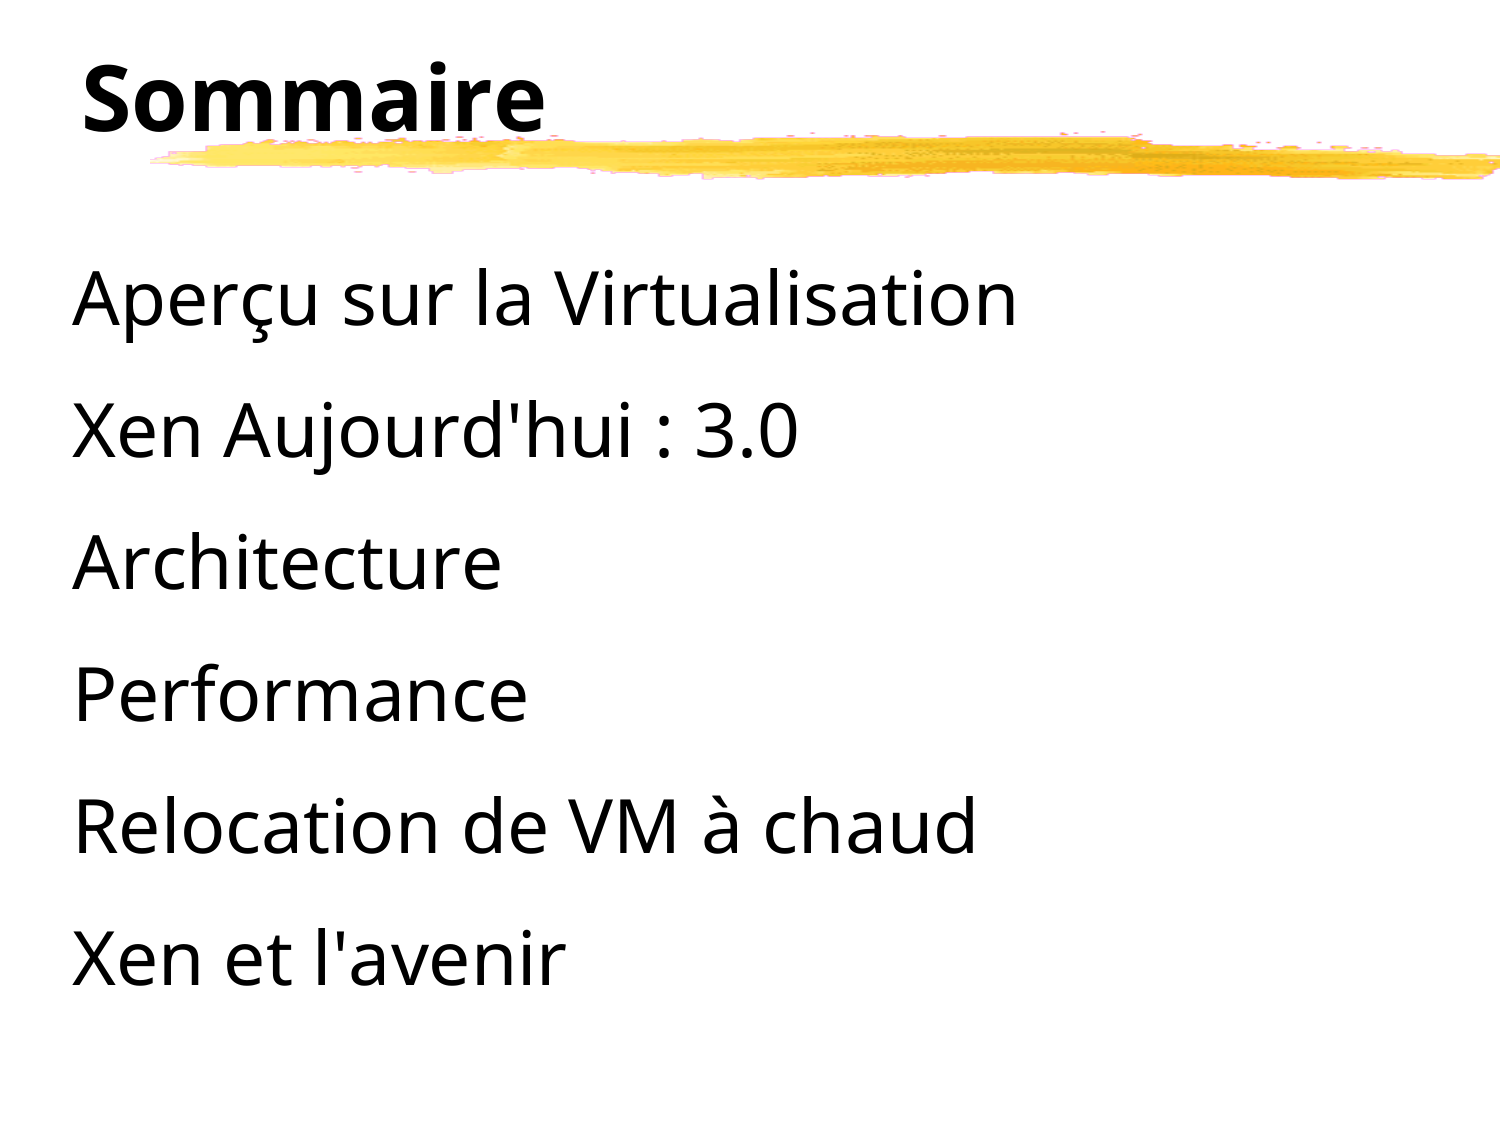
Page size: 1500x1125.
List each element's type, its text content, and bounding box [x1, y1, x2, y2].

list Aperçu sur la Virtualisation Xen Aujourd'hui : 3.0 Architecture Performance Relocation de VM à chaud Xen et l'avenir [57, 237, 1399, 1036]
picture [150, 126, 1500, 190]
title Sommaire [66, 15, 1342, 161]
